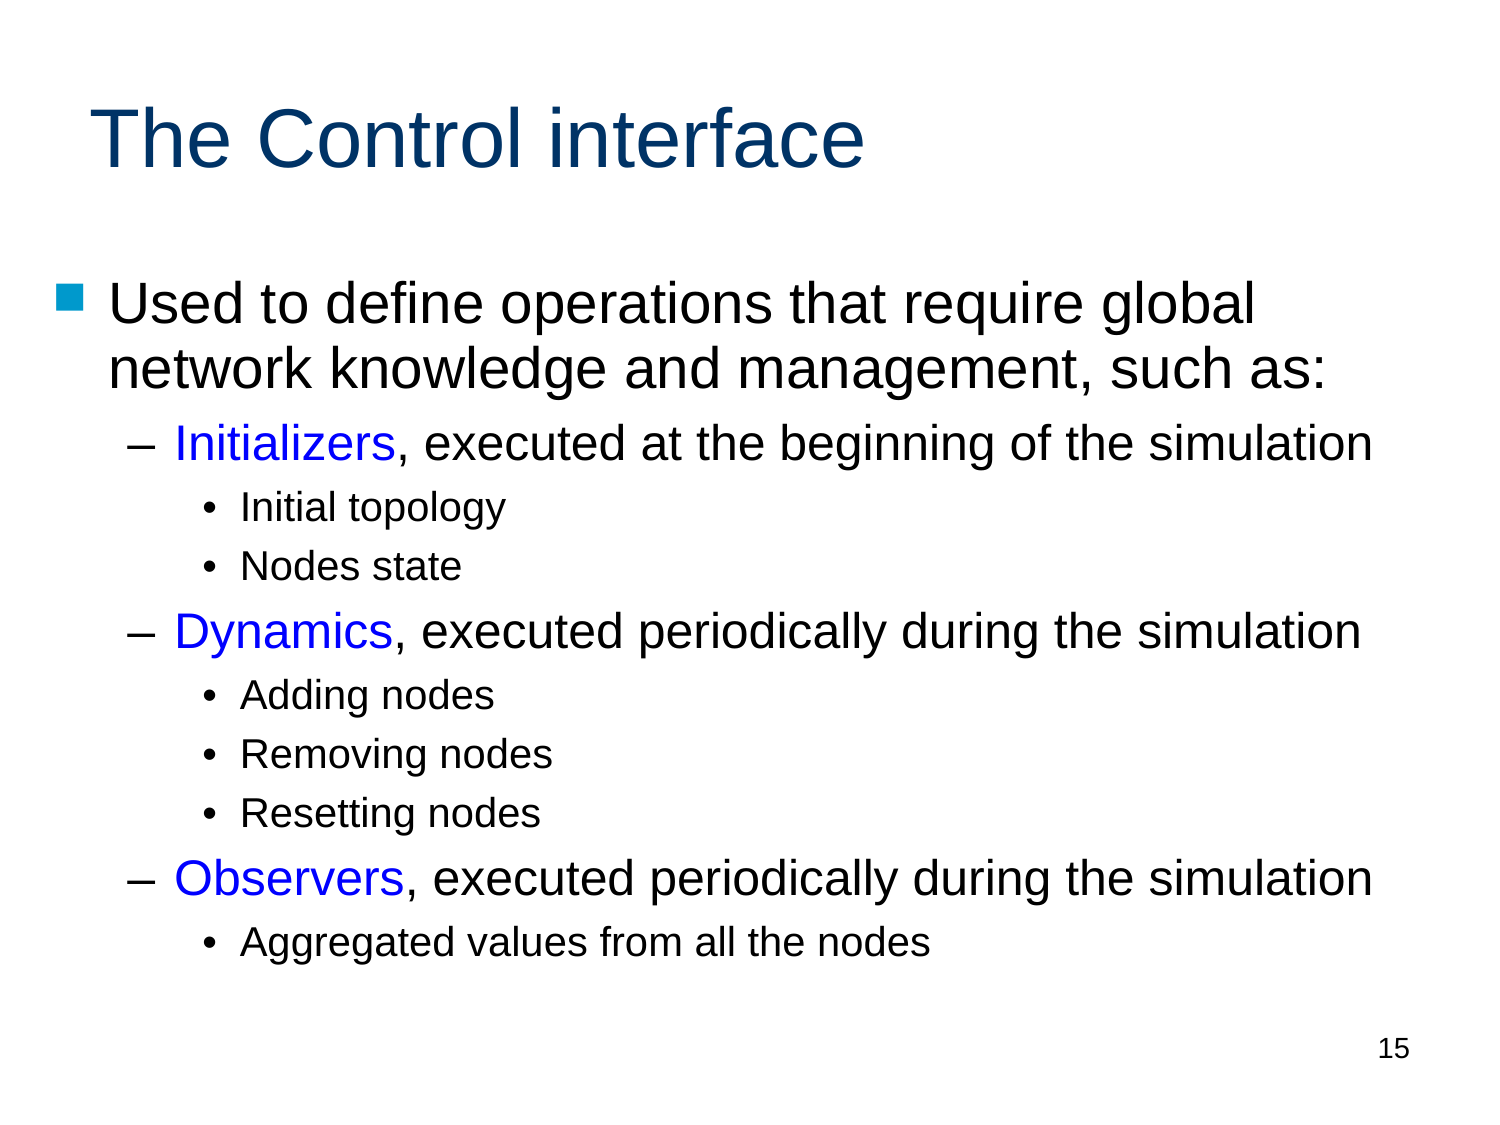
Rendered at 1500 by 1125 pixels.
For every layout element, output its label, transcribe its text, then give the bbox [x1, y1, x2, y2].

title The Control interface [75, 44, 1425, 233]
list Used to define operations that require global network knowledge and management, such as: Initializers, executed at the beginning of the simulation Initial topology Nodes state Dynamics, executed periodically during the simulation Adding nodes Removing nodes Resetting nodes Observers, executed periodically during the simulation Aggregated values from all the nodes [37, 263, 1463, 974]
